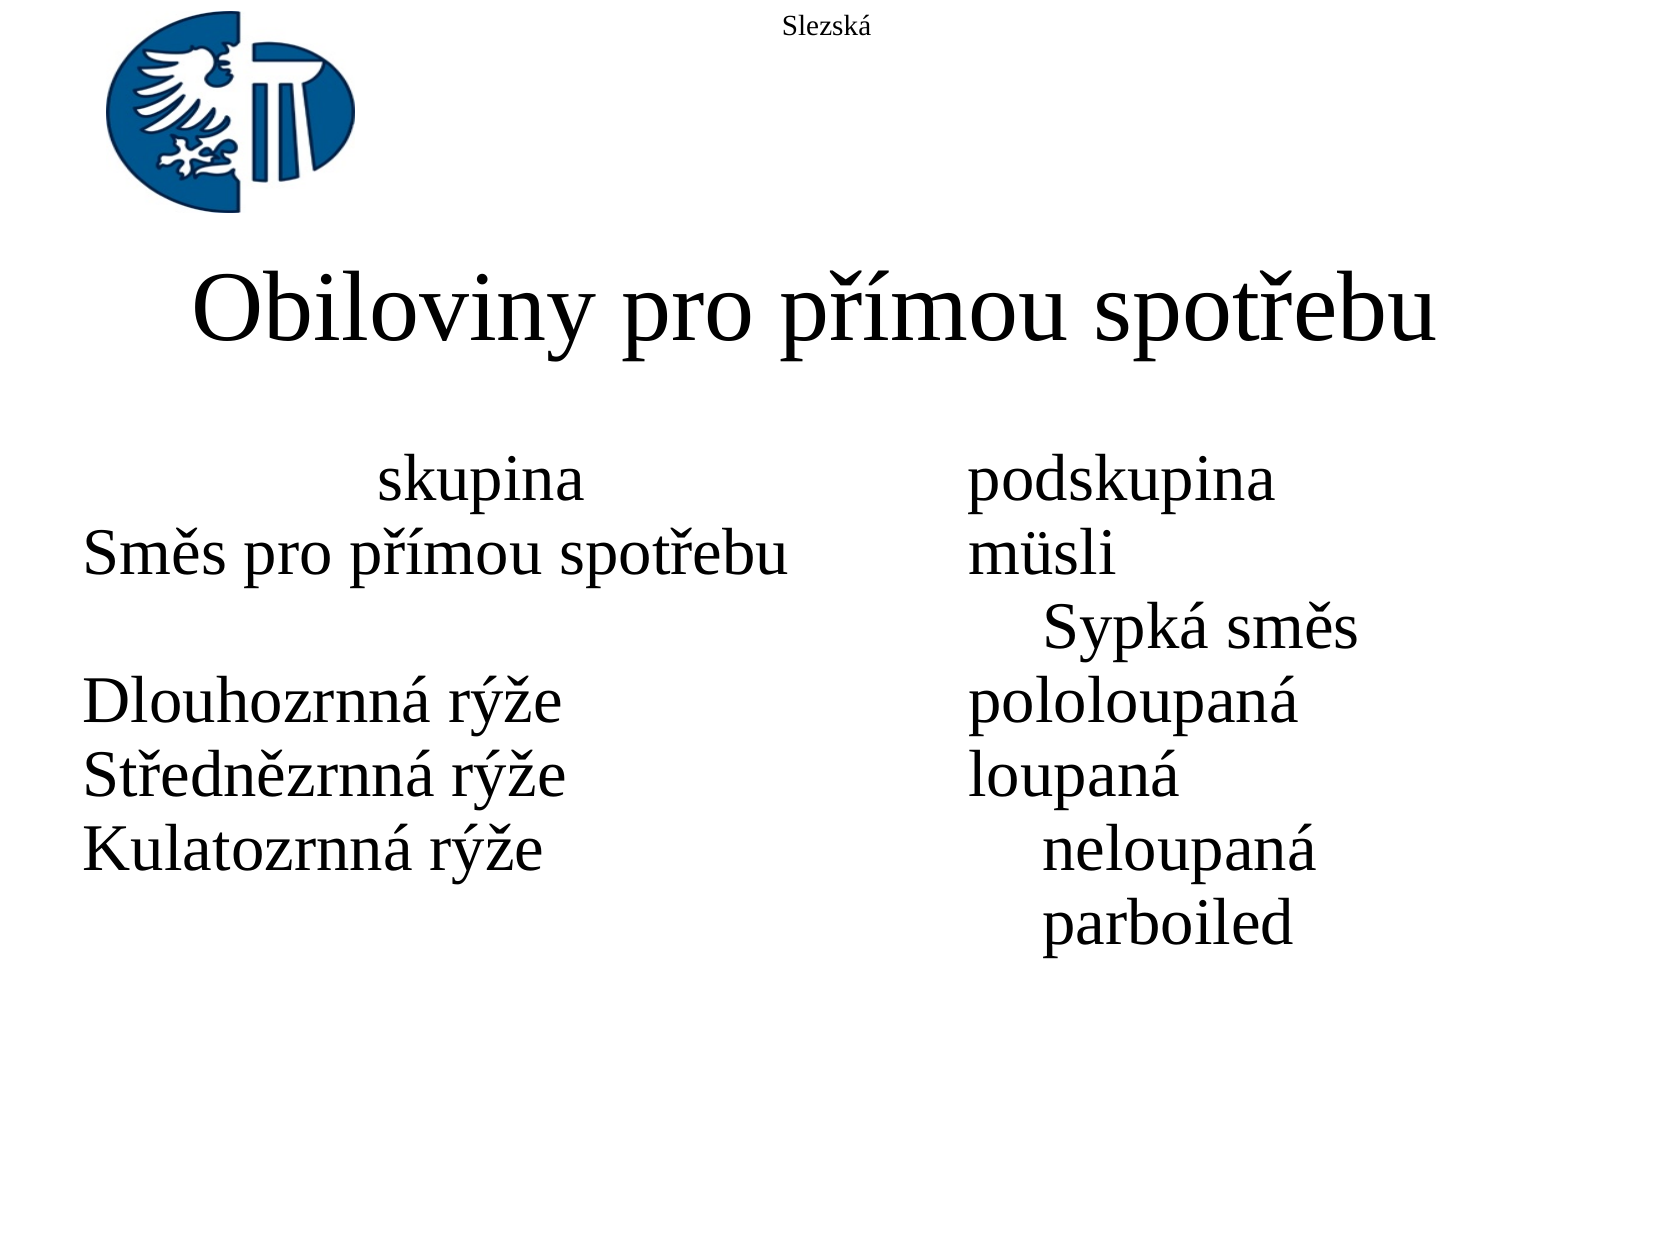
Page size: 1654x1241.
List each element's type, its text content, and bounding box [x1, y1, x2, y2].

subtitle skupina podskupina Směs pro přímou spotřebu müsli Sypká směs Dlouhozrnná rýže pololoupaná Střednězrnná rýže loupaná Kulatozrnná rýže neloupaná parboiled [82, 440, 1571, 1241]
title Obiloviny pro přímou spotřebu [70, 141, 1560, 473]
picture [106, 11, 355, 141]
